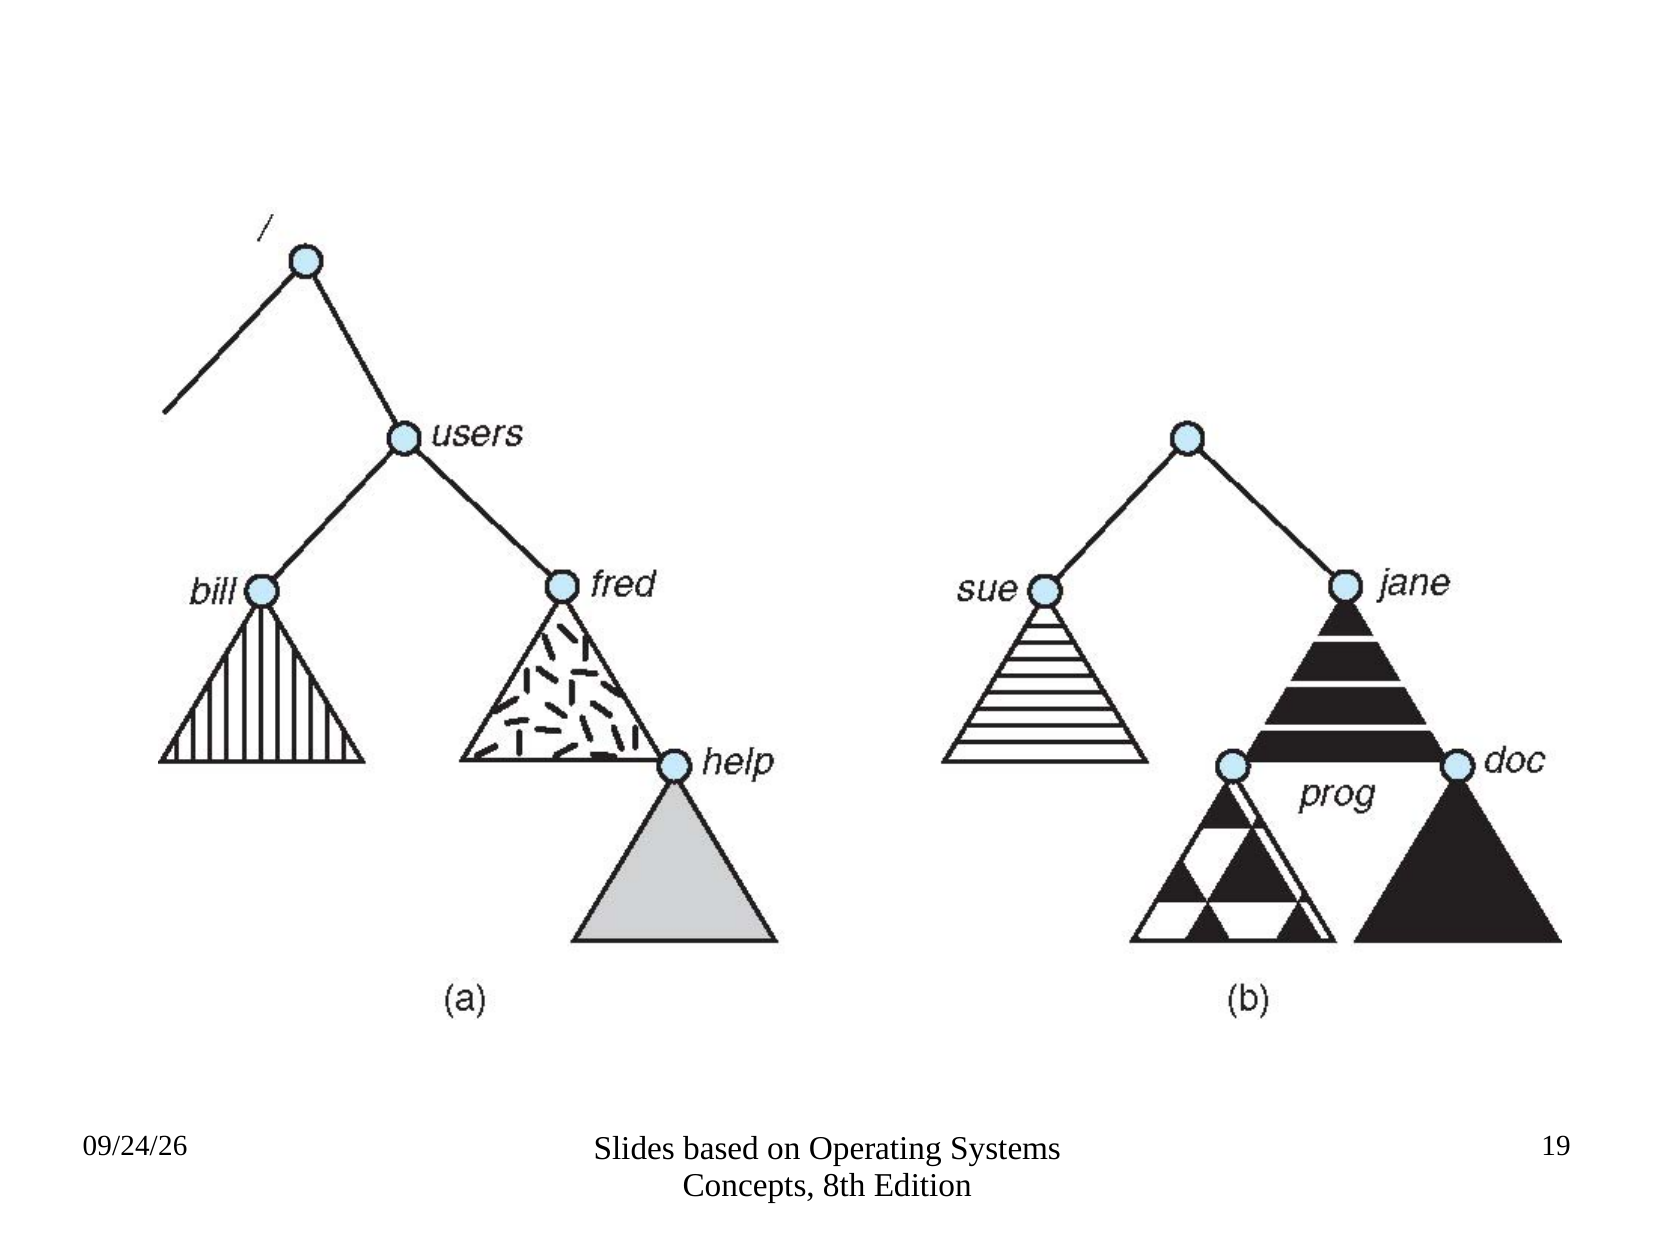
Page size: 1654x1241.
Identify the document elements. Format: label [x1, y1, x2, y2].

picture [158, 207, 1562, 1021]
